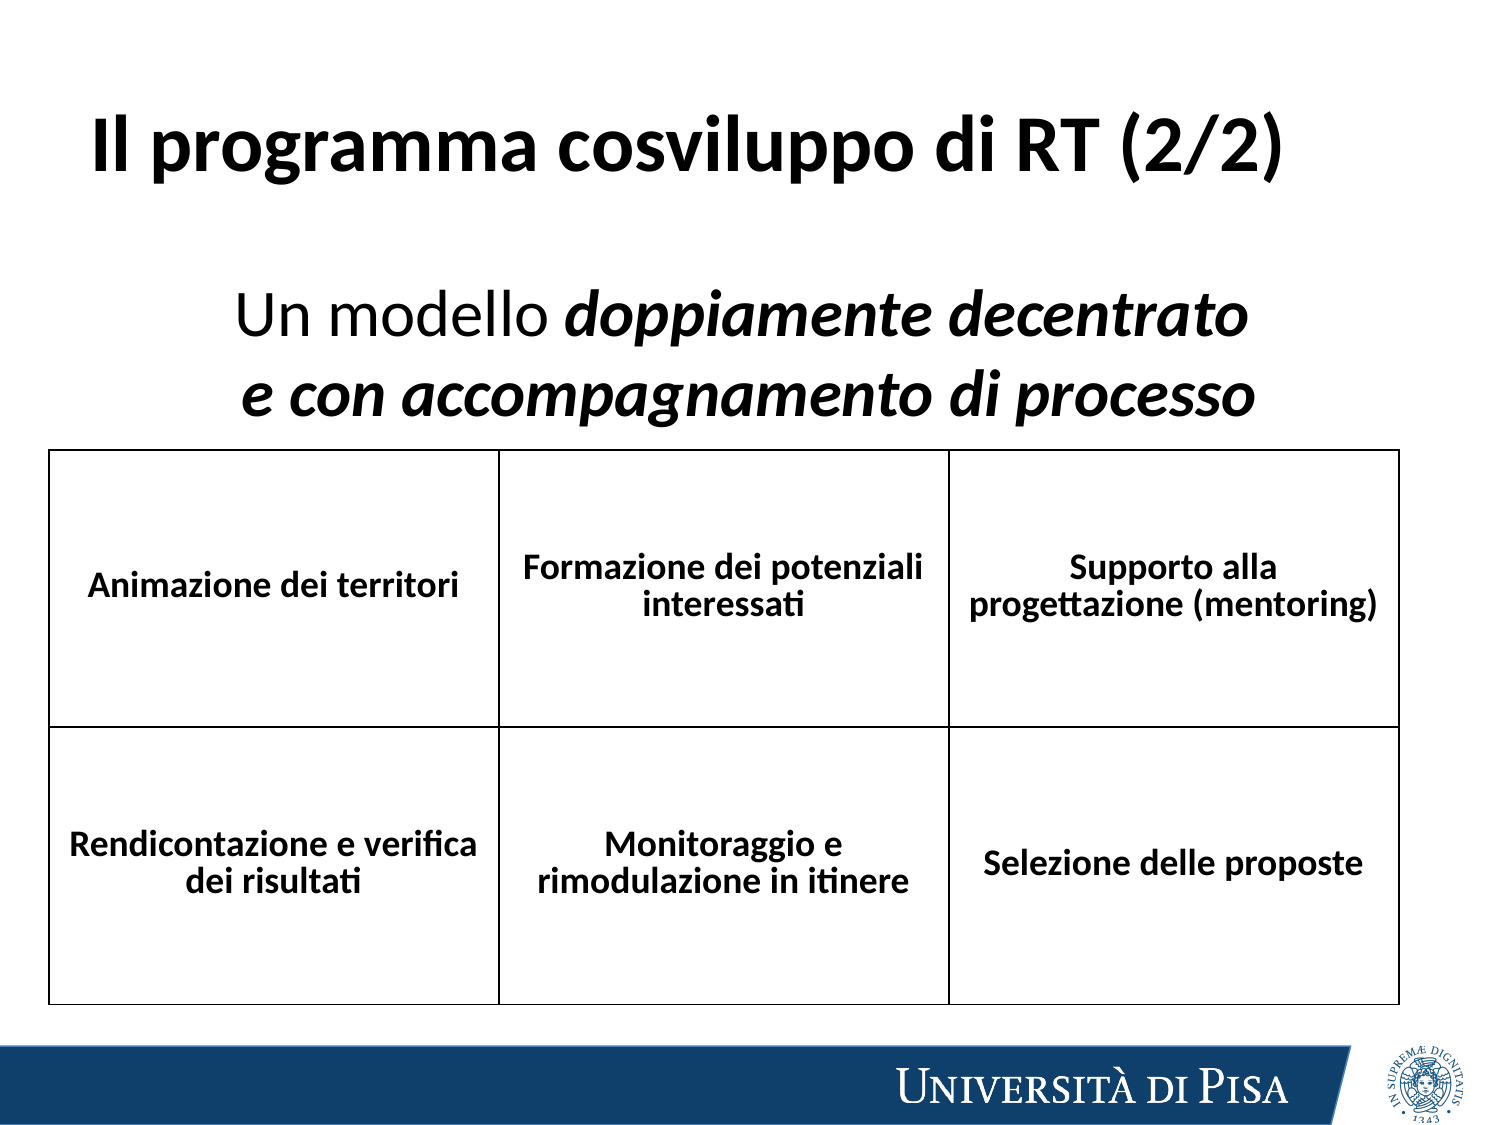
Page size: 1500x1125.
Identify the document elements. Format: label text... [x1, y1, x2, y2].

table_cell Selezione delle proposte [950, 728, 1398, 1004]
table_header Supporto alla progettazione (mentoring) [950, 451, 1398, 726]
text_box [0, 1046, 1351, 1125]
title Il programma cosviluppo di RT (2/2) [75, 45, 1425, 233]
picture [1387, 1046, 1463, 1123]
picture [895, 1066, 1289, 1103]
list Un modello doppiamente decentrato e con accompagnamento di processo [75, 262, 1425, 1005]
table_header Animazione dei territori [50, 451, 498, 726]
table_header Formazione dei potenziali interessati [500, 451, 948, 726]
table_cell Rendicontazione e verifica dei risultati [50, 728, 498, 1004]
table_cell Monitoraggio e rimodulazione in itinere [500, 728, 948, 1004]
